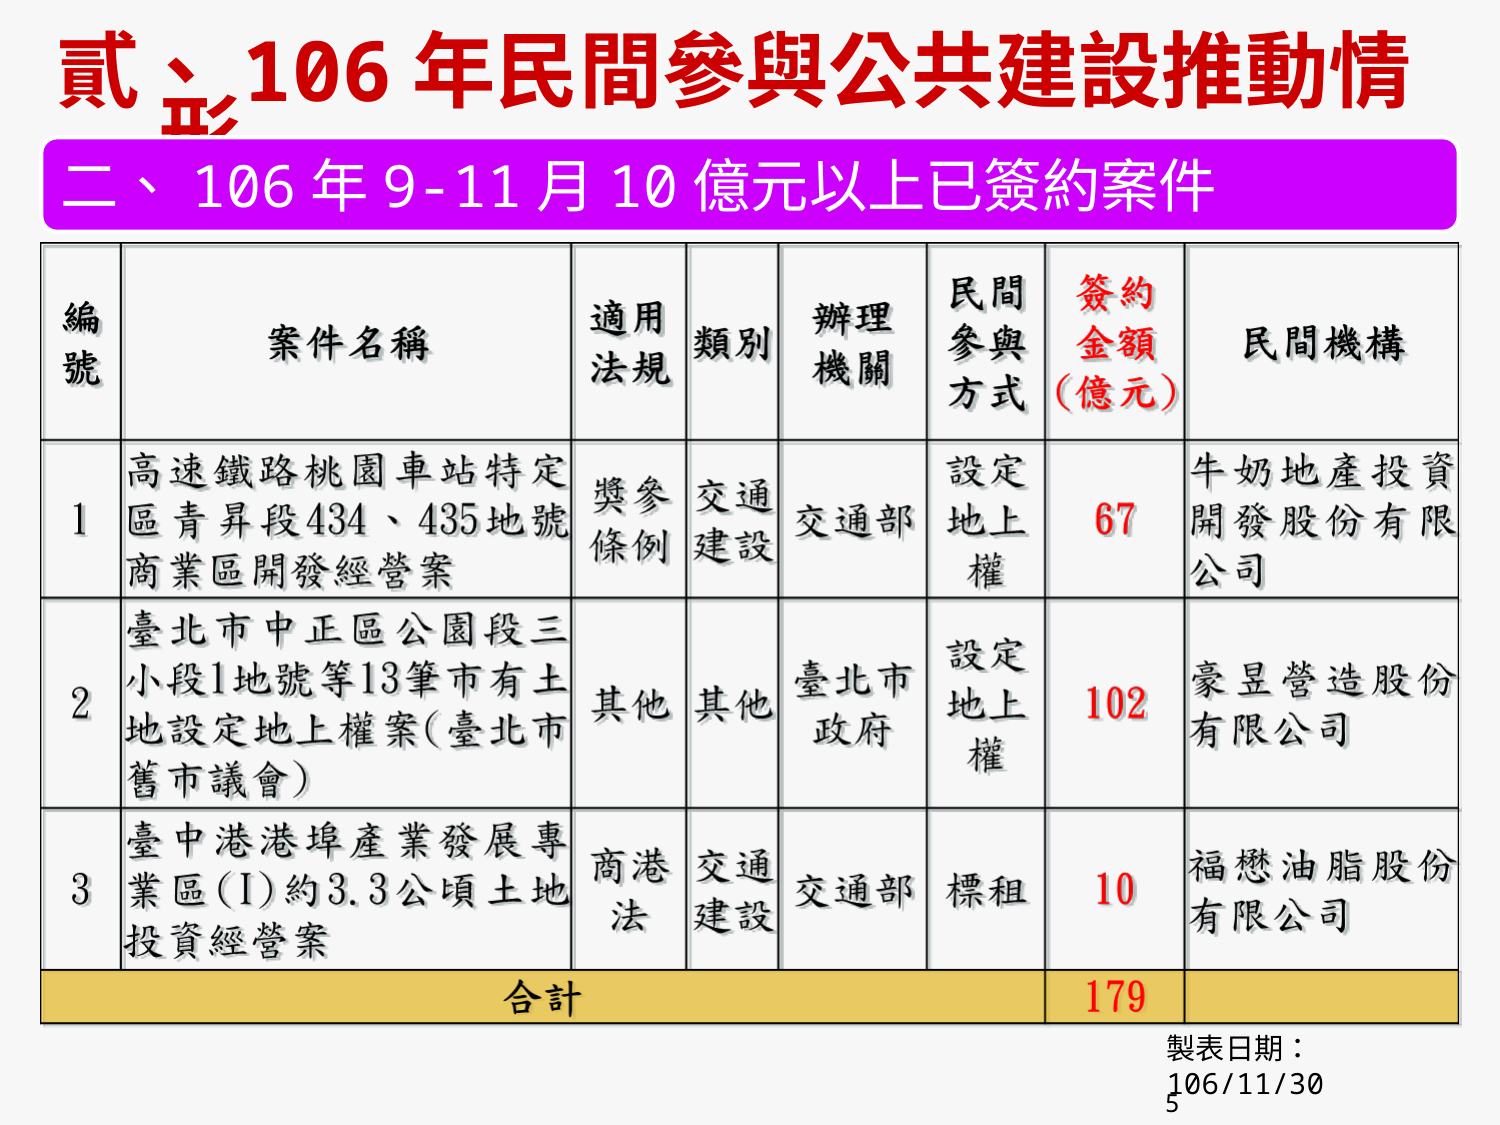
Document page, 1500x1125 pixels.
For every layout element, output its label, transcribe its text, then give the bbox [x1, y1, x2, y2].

text_box 5 [1149, 1080, 1500, 1125]
text_box 製表日期：106/11/30 [1151, 1022, 1459, 1074]
text_box 二、106年9-11月10億元以上已簽約案件 [41, 137, 1459, 232]
picture [40, 243, 1459, 1048]
text_box 貳、106年民間參與公共建設推動情形 [41, 48, 1500, 126]
